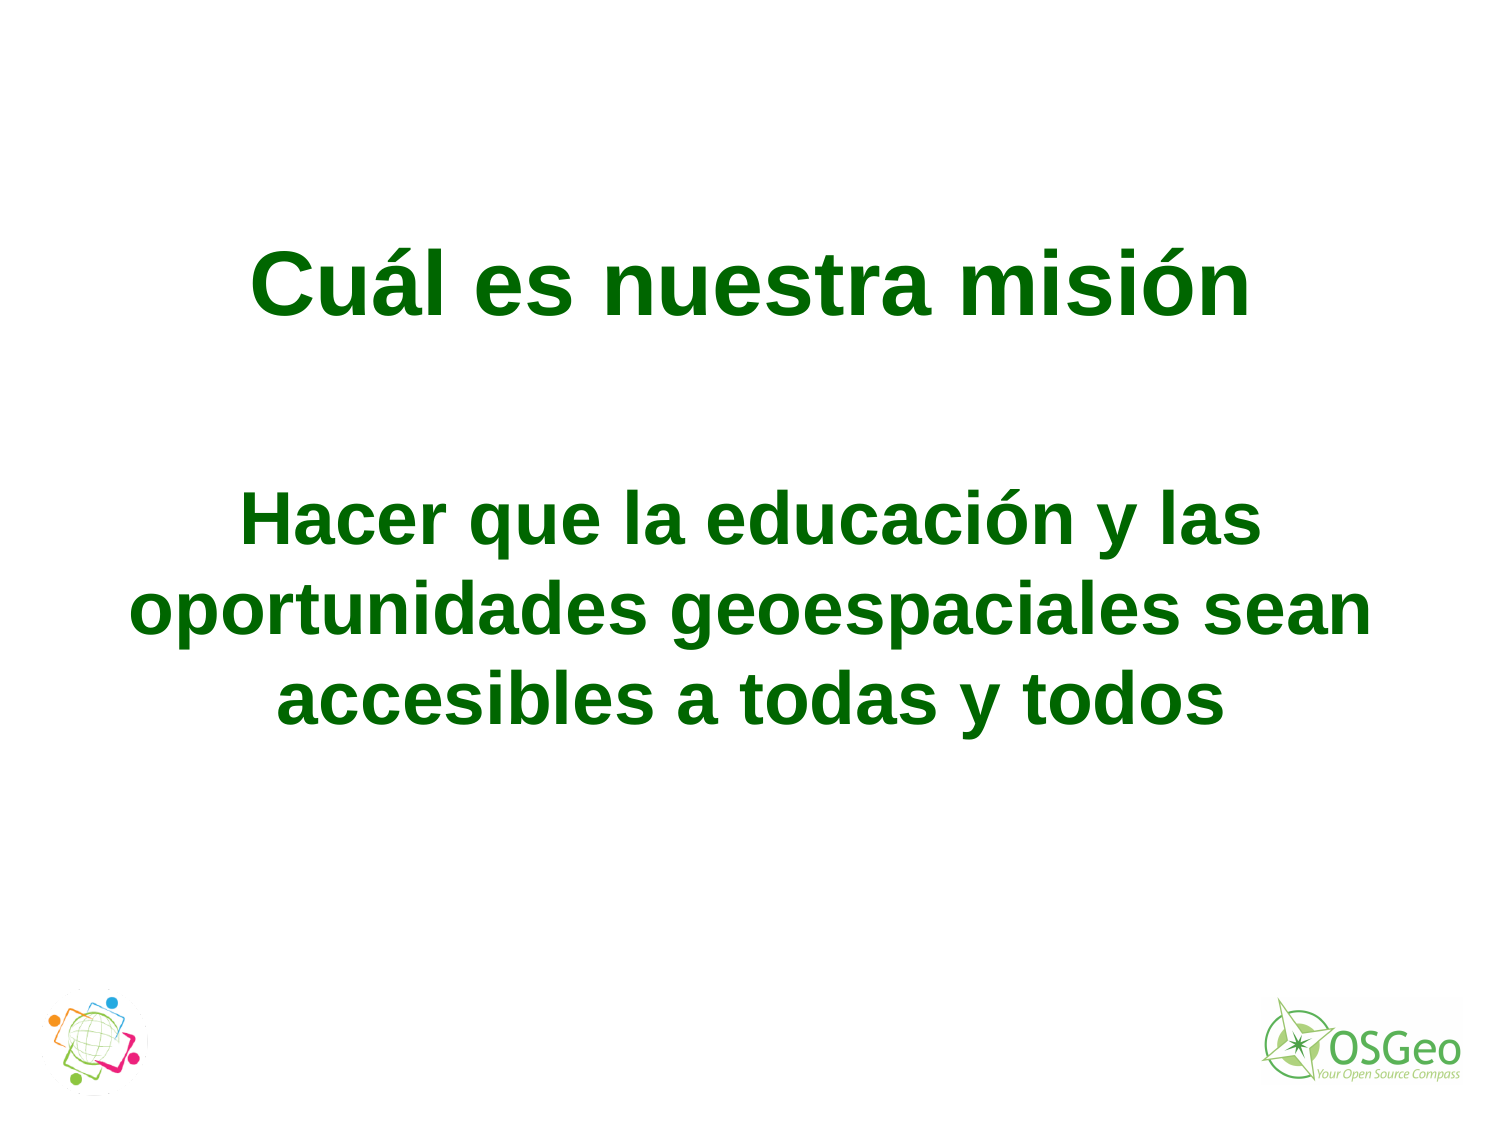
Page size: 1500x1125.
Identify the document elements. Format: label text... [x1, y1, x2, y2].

picture [40, 987, 148, 1096]
title Cuál es nuestra misión [76, 196, 1427, 362]
list Hacer que la educación y las oportunidades geoespaciales sean accesibles a todas y todos [76, 461, 1427, 748]
picture [1261, 997, 1463, 1085]
